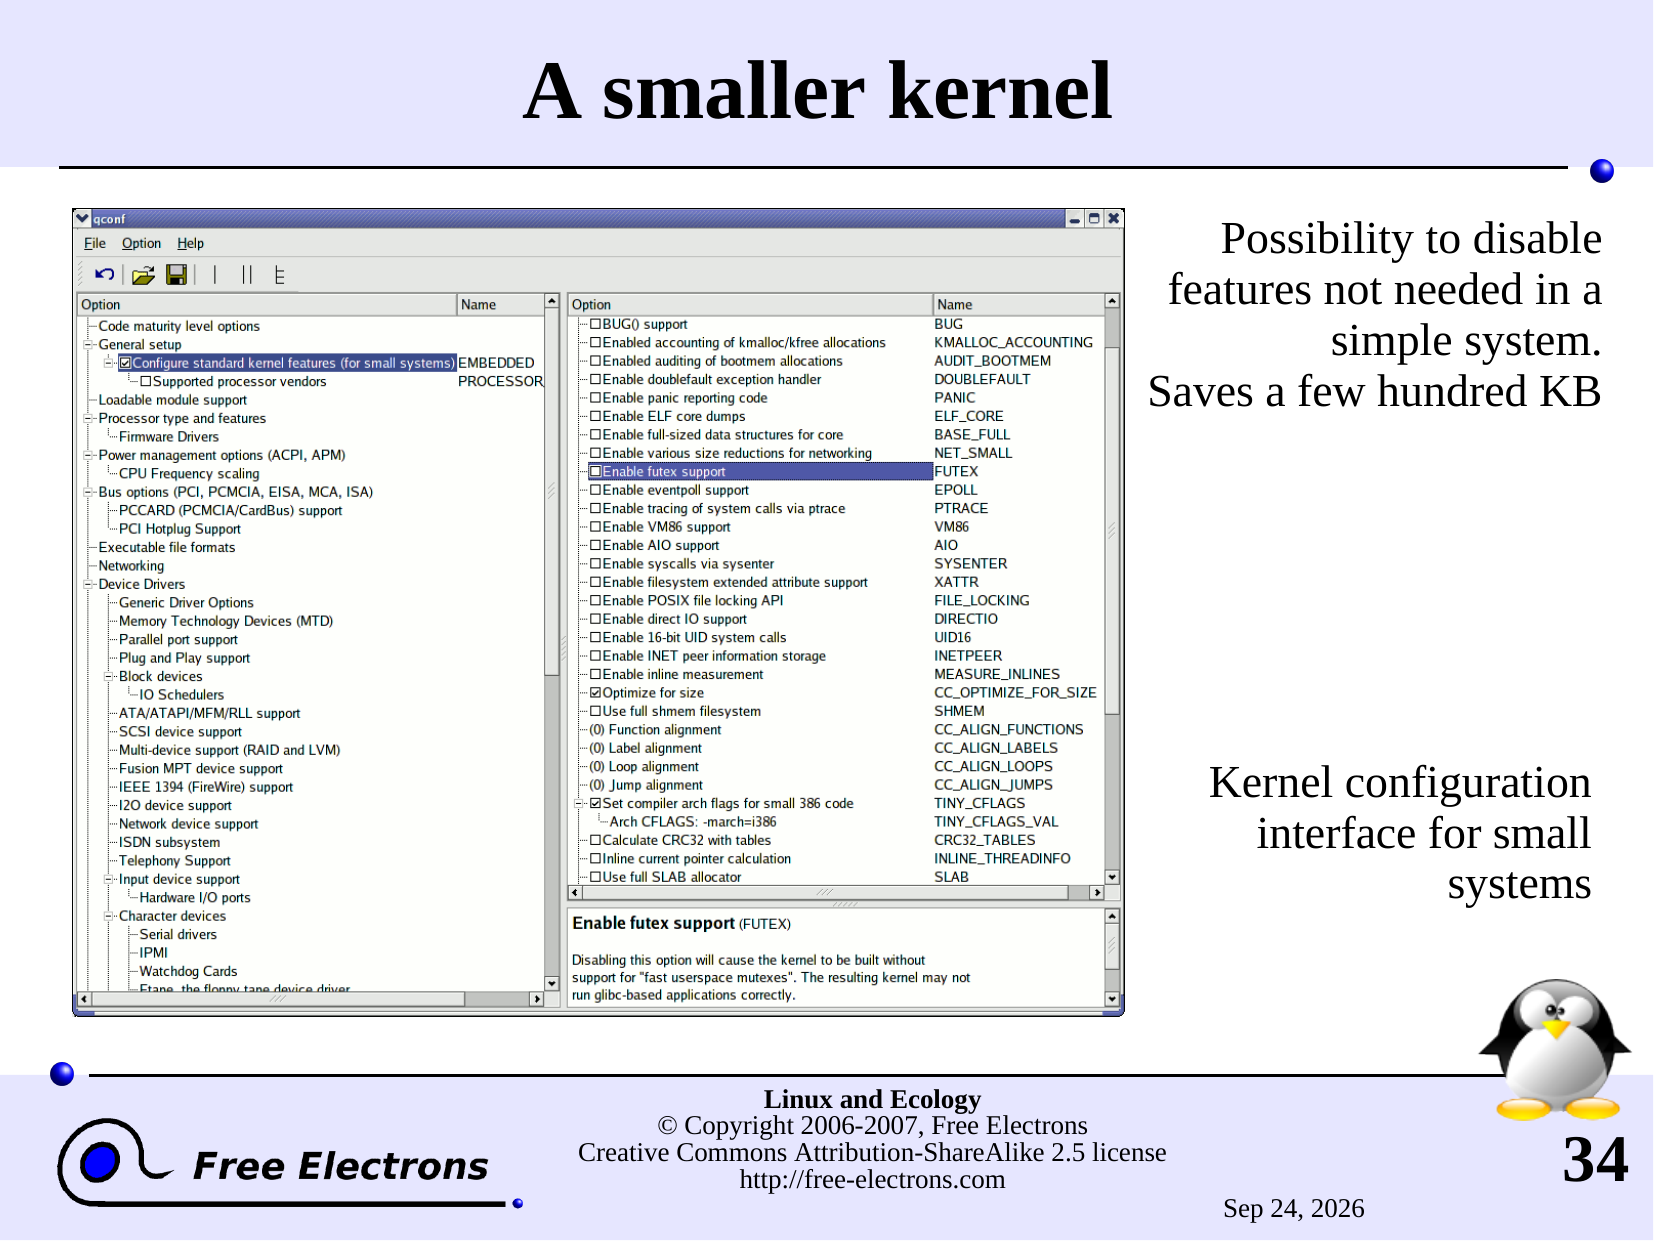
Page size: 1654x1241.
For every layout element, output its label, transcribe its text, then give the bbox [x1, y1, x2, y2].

picture [1476, 979, 1634, 1121]
picture [50, 1107, 527, 1216]
picture [72, 208, 1125, 1017]
title A smaller kernel [33, 29, 1604, 153]
text_box Possibility to disable features not needed in a simple system. Saves a few hundred KB [1147, 213, 1611, 436]
text_box Kernel configuration interface for small systems [1208, 756, 1613, 939]
